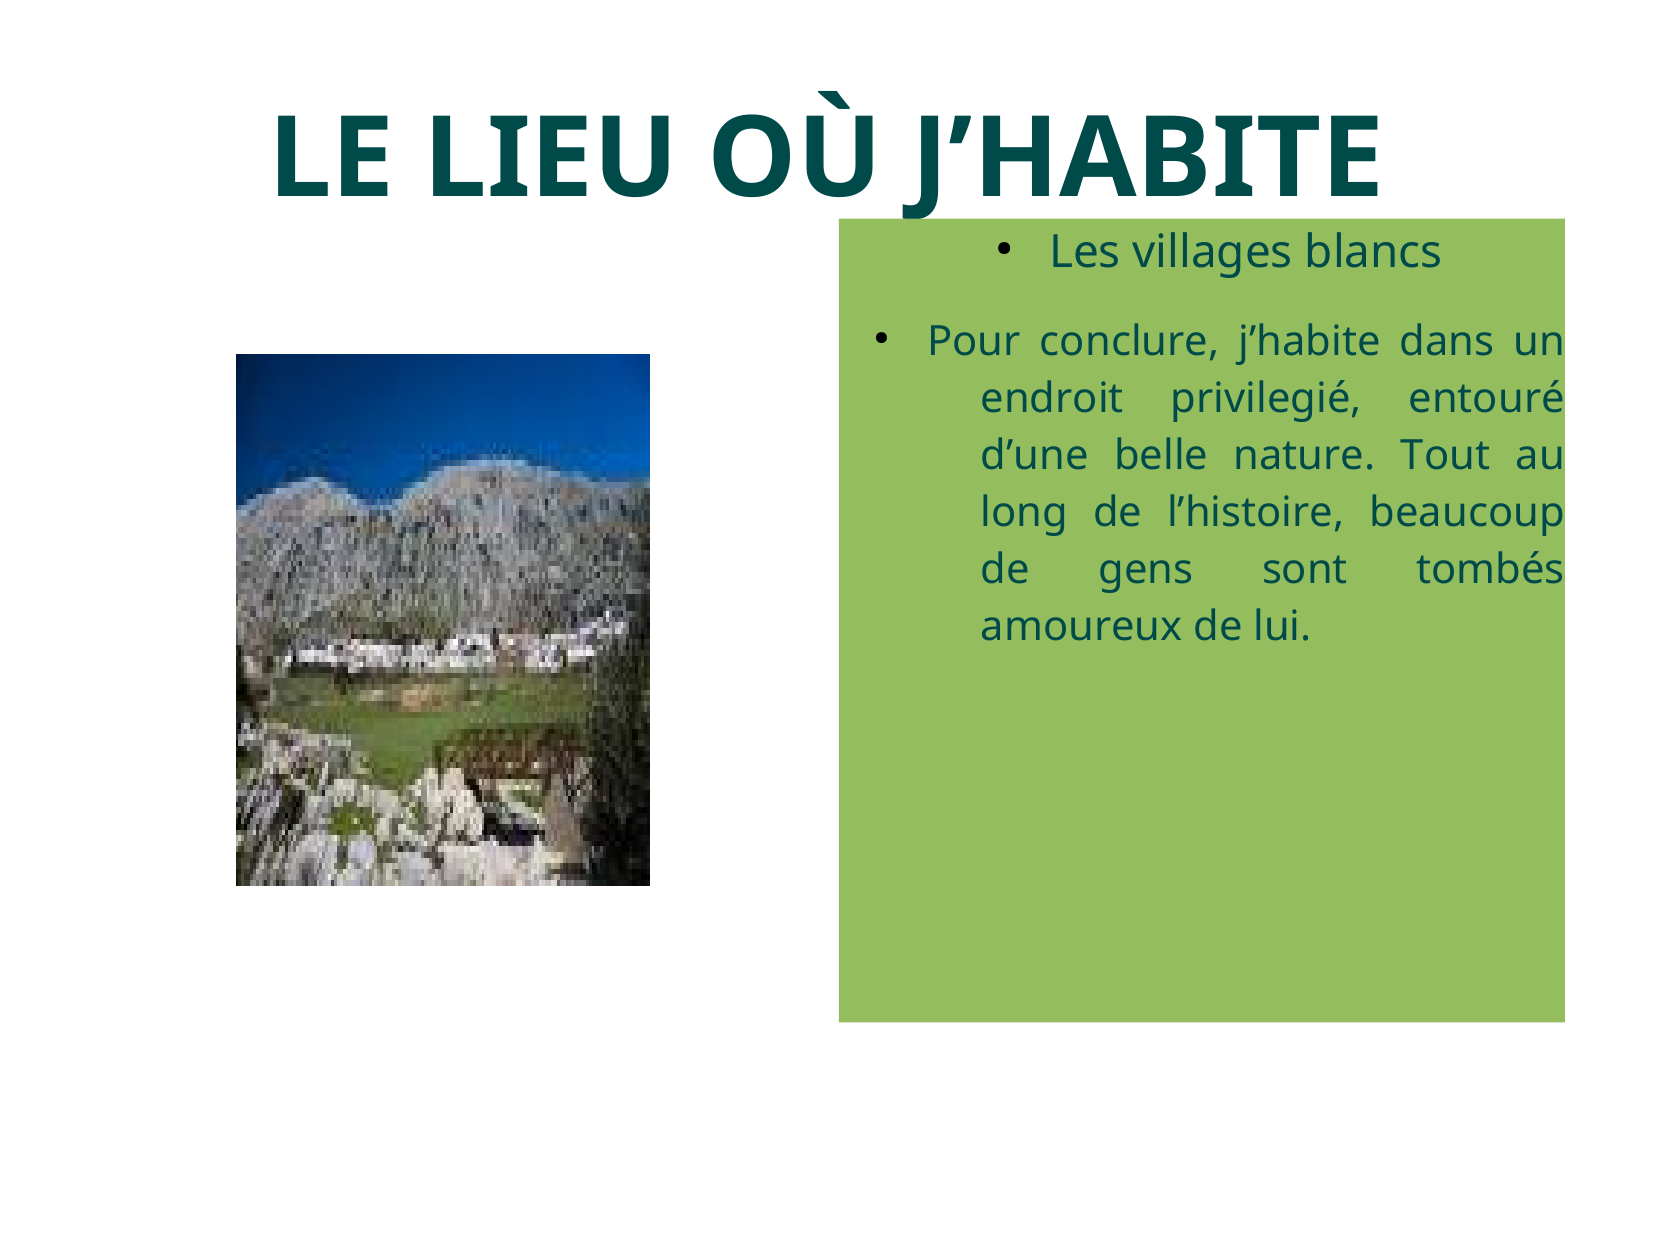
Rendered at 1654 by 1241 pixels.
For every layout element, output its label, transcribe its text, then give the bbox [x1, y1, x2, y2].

picture [236, 354, 650, 886]
list Les villages blancs Pour conclure, j’habite dans un endroit privilegié, entouré d’une belle nature. Tout au long de l’histoire, beaucoup de gens sont tombés amoureux de lui. [838, 218, 1565, 1023]
title LE LIEU OÙ J’HABITE [82, 49, 1571, 257]
